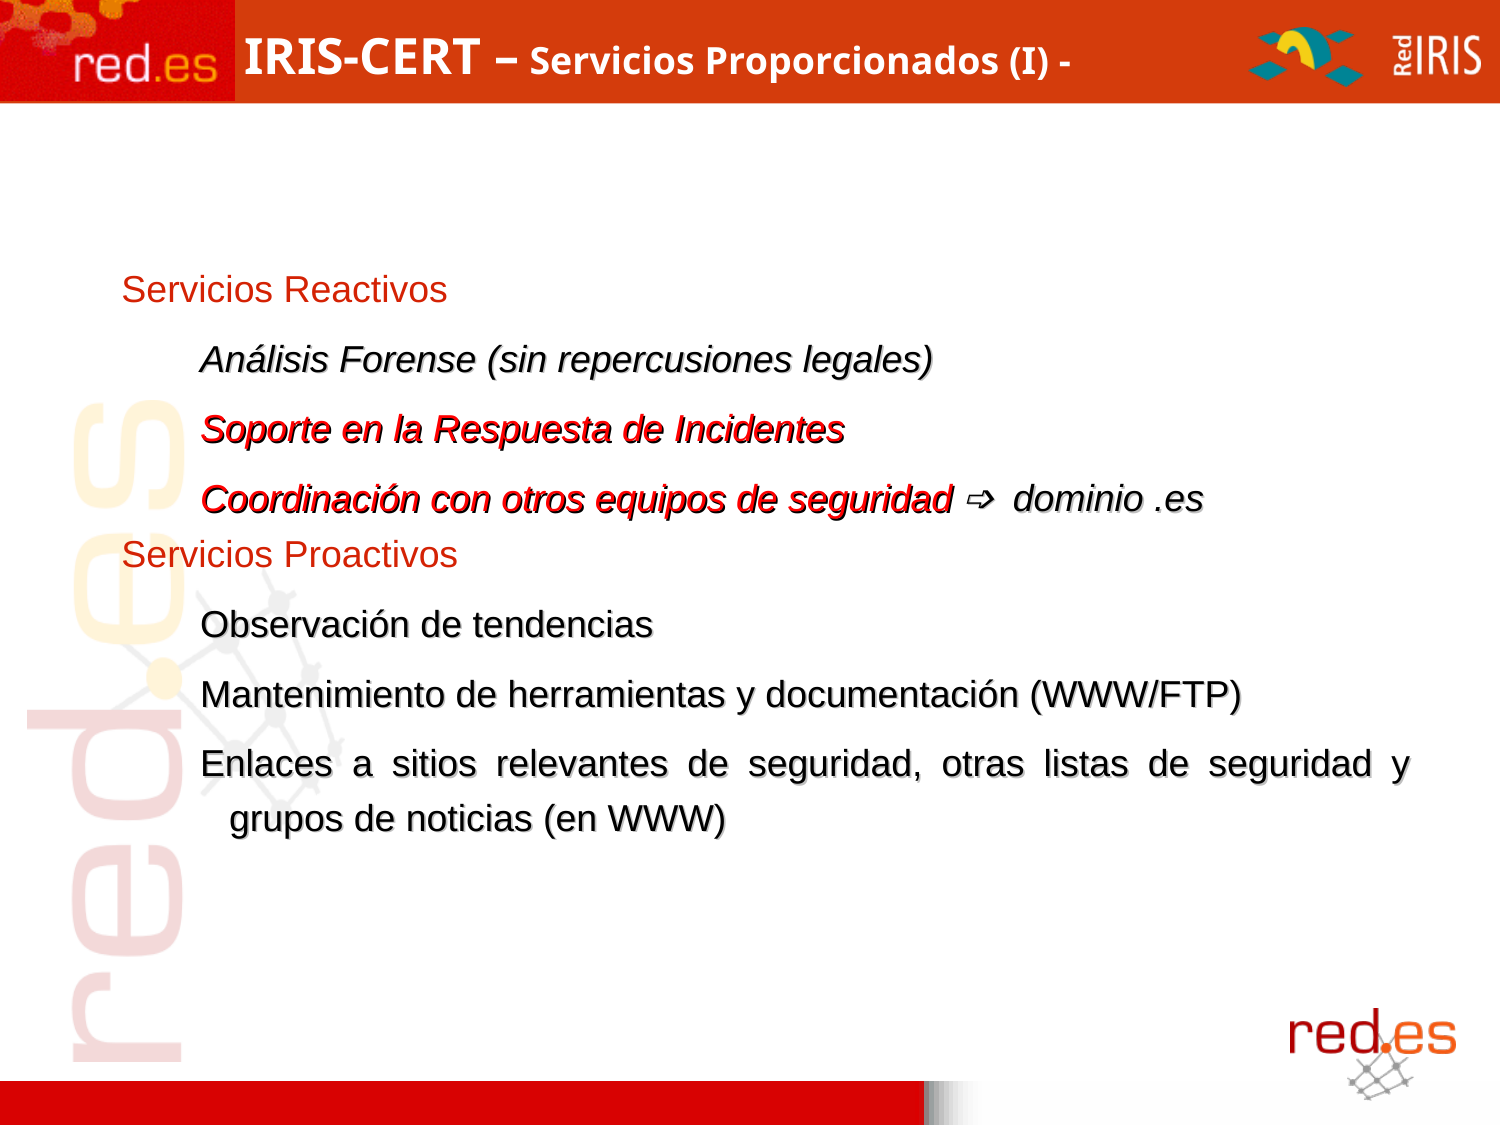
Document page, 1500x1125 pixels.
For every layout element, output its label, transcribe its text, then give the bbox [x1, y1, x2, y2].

picture [27, 400, 345, 1062]
picture [1412, 27, 1481, 87]
picture [0, 1008, 1500, 1125]
title IRIS-CERT – Servicios Proporcionados (I) - [244, 0, 1412, 121]
text_box Servicios Reactivos Análisis Forense (sin repercusiones legales) Soporte en la Respuesta de Incidentes Coordinación con otros equipos de seguridad dominio .es Servicios Proactivos Observación de tendencias Mantenimiento de herramientas y documentación (WWW/FTP) Enlaces a sitios relevantes de seguridad, otras listas de seguridad y grupos de noticias (en WWW) [75, 262, 1426, 1005]
picture [0, 0, 235, 101]
